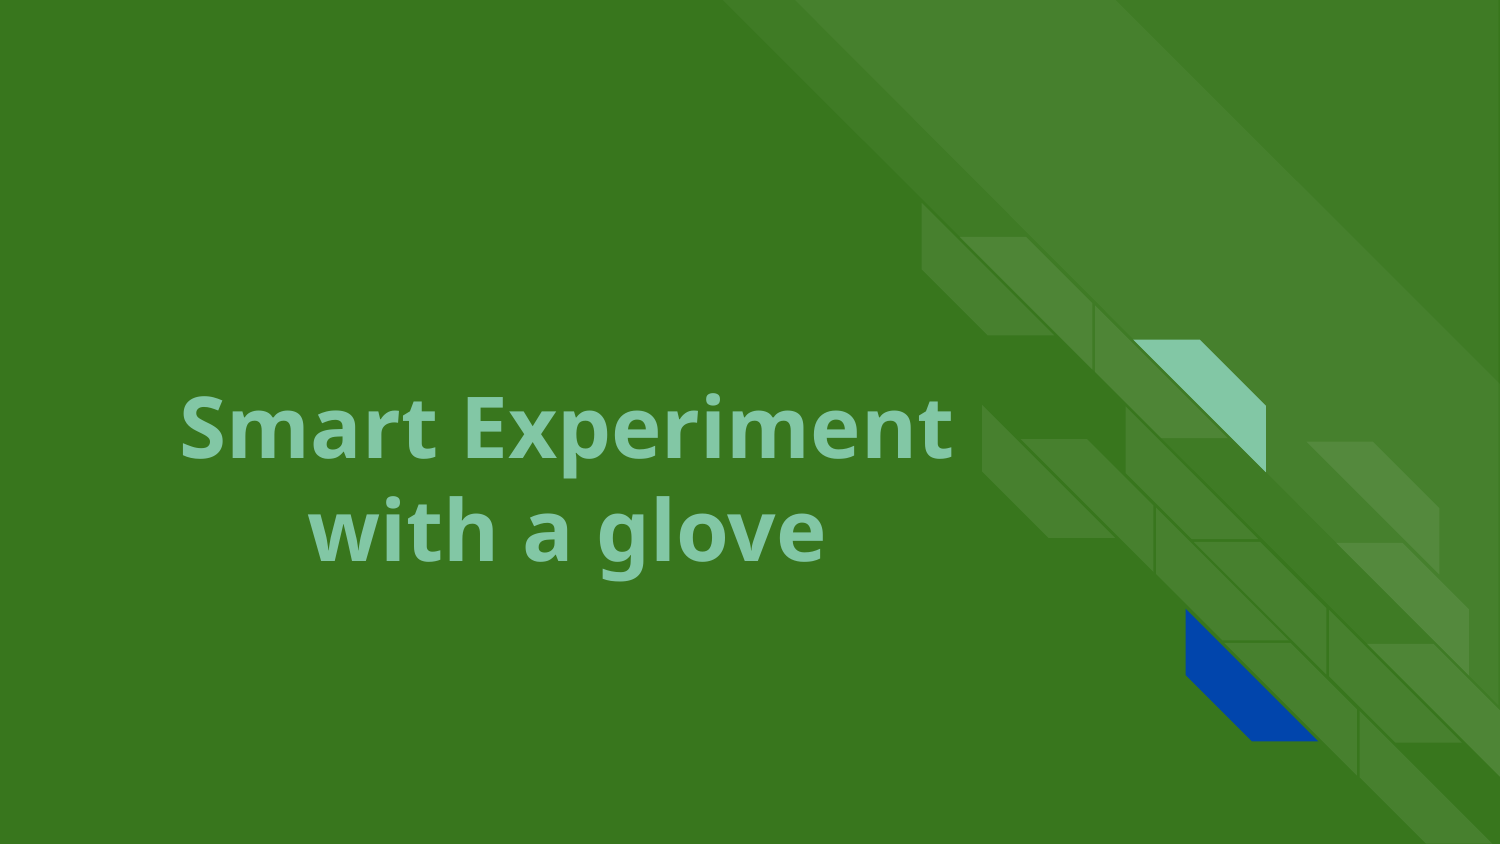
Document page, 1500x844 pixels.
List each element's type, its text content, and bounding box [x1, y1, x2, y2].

title Smart Experiment with a glove [135, 338, 1000, 613]
